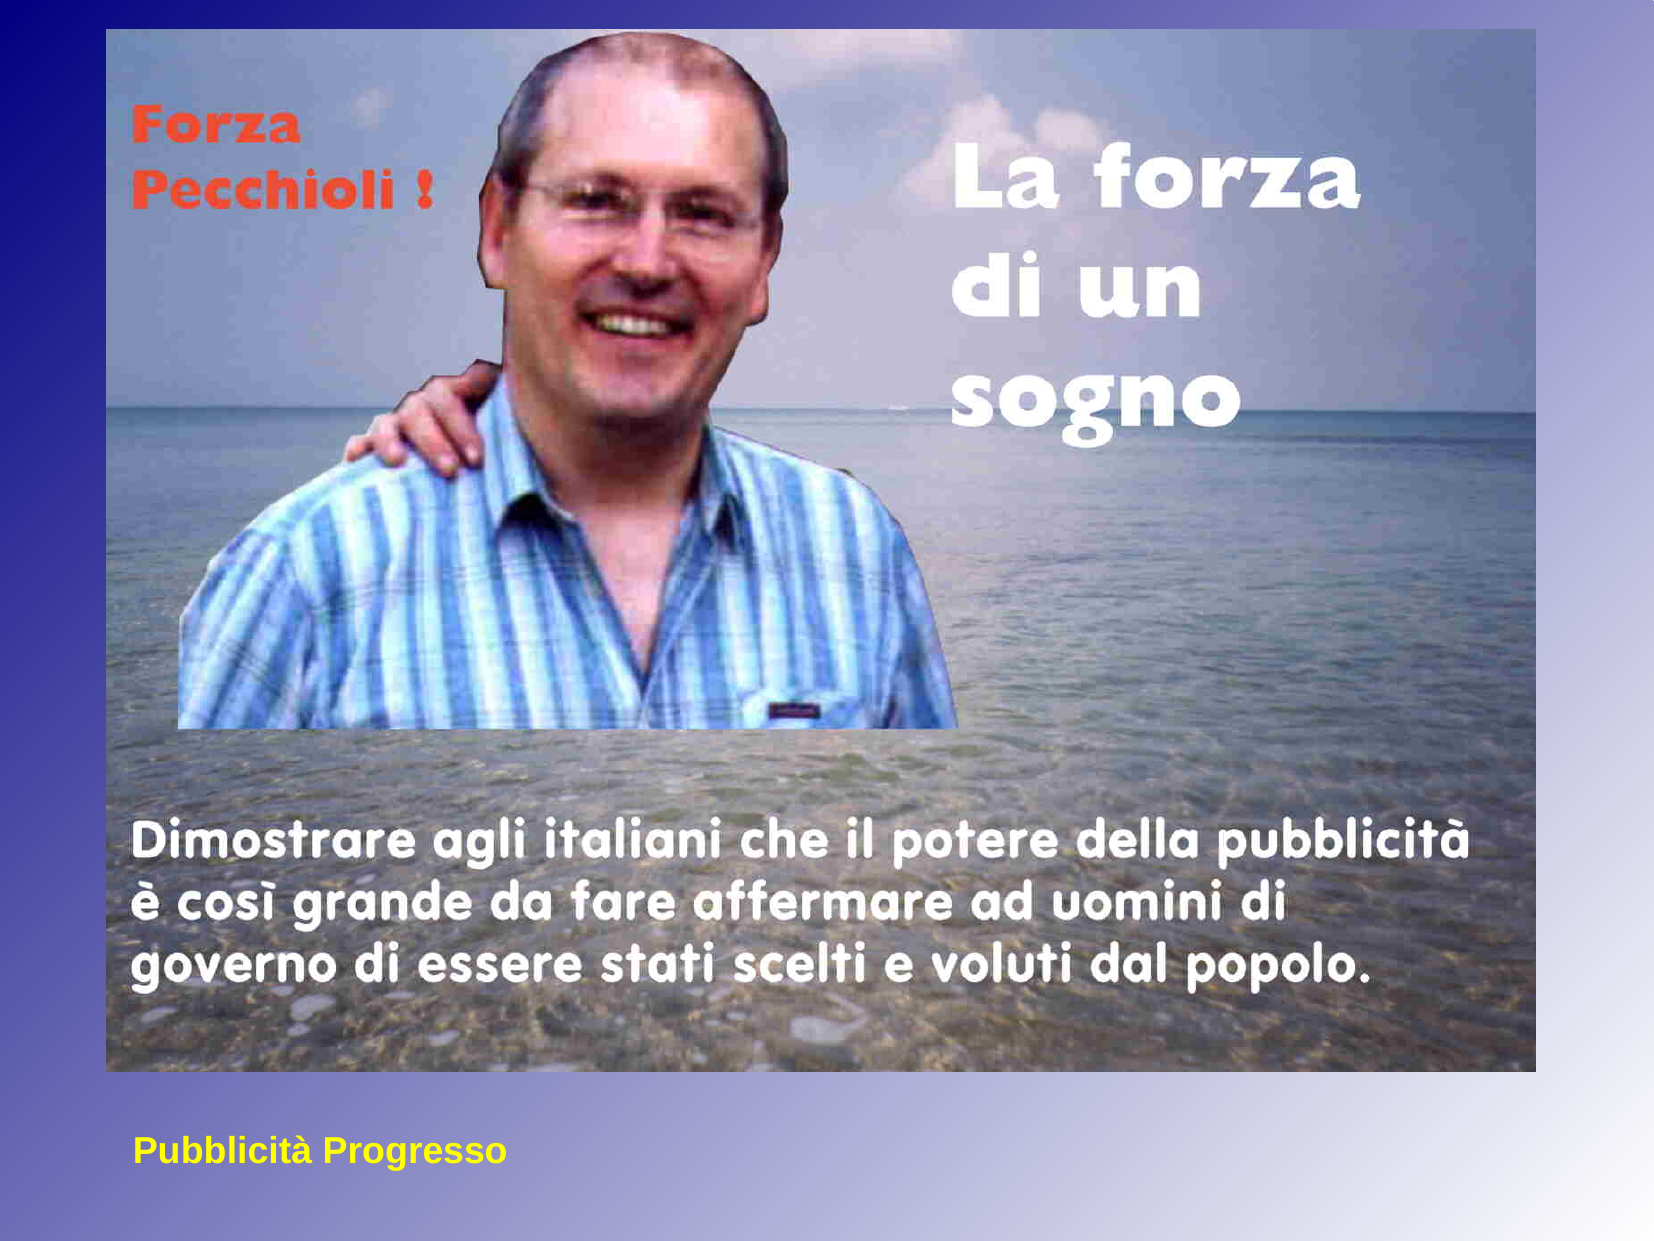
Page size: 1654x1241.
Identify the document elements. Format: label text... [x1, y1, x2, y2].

text_box Pubblicità Progresso [118, 1122, 1536, 1179]
picture [106, 29, 1536, 1072]
